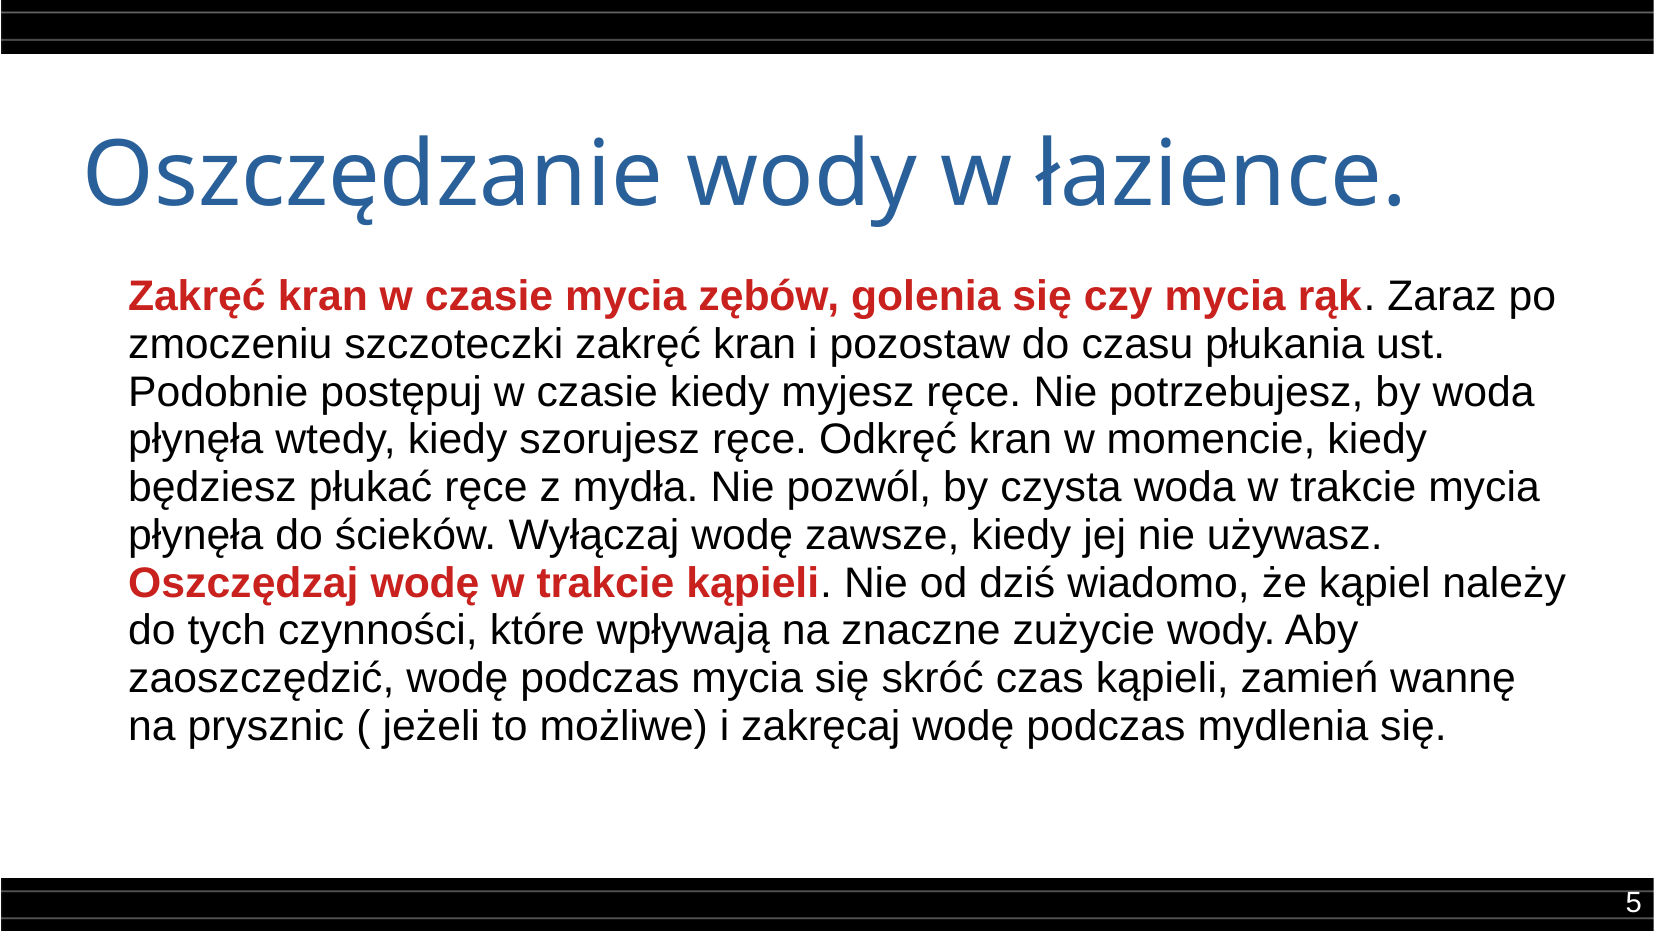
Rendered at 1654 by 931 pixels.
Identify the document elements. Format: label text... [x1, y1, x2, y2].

list Zakręć kran w czasie mycia zębów, golenia się czy mycia rąk. Zaraz po zmoczeniu szczoteczki zakręć kran i pozostaw do czasu płukania ust. Podobnie postępuj w czasie kiedy myjesz ręce. Nie potrzebujesz, by woda płynęła wtedy, kiedy szorujesz ręce. Odkręć kran w momencie, kiedy będziesz płukać ręce z mydła. Nie pozwól, by czysta woda w trakcie mycia płynęła do ścieków. Wyłączaj wodę zawsze, kiedy jej nie używasz. Oszczędzaj wodę w trakcie kąpieli. Nie od dziś wiadomo, że kąpiel należy do tych czynności, które wpływają na znaczne zużycie wody. Aby zaoszczędzić, wodę podczas mycia się skróć czas kąpieli, zamień wannę na prysznic ( jeżeli to możliwe) i zakręcaj wodę podczas mydlenia się. [82, 271, 1571, 758]
picture [1, 878, 1654, 931]
picture [1, 0, 1654, 54]
title Oszczędzanie wody w łazience. [82, 92, 1571, 249]
